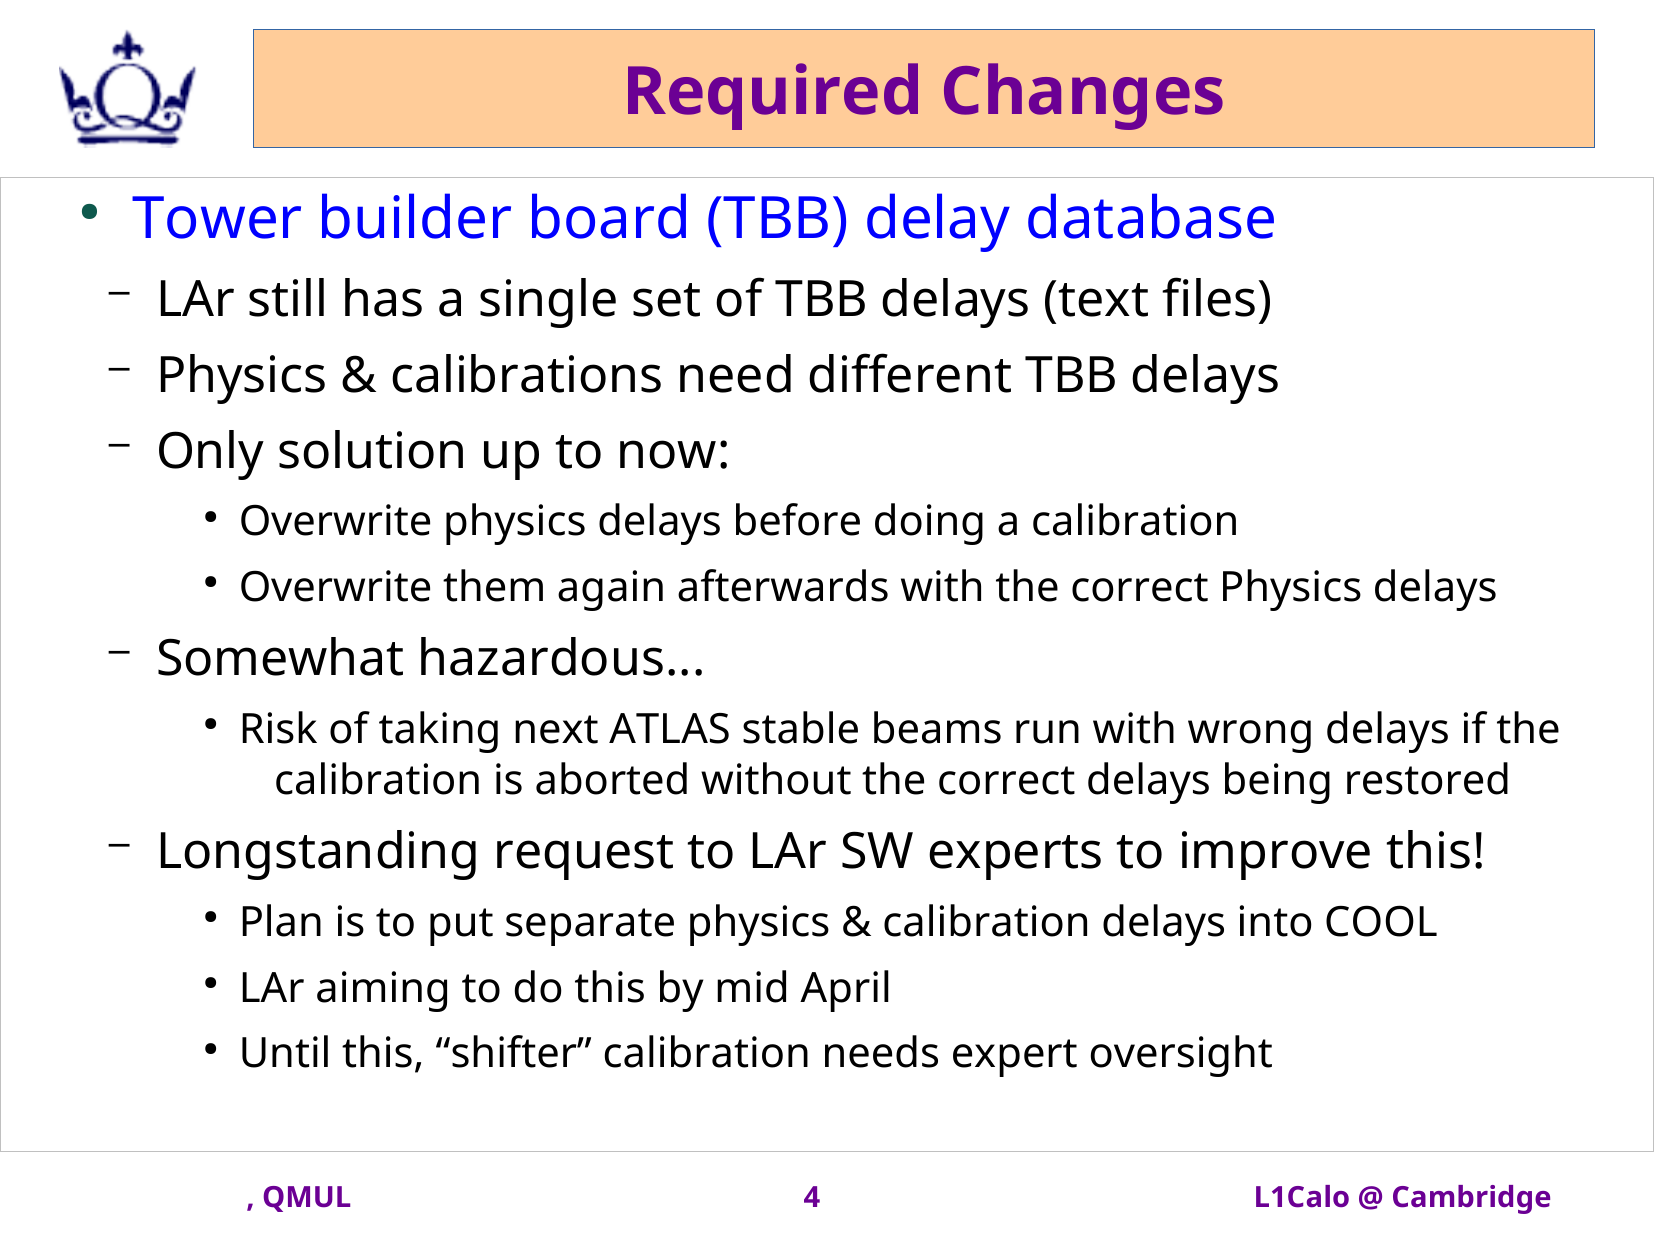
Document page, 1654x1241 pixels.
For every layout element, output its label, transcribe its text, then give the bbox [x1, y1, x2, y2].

title Required Changes [253, 29, 1595, 148]
picture [59, 29, 200, 148]
list Tower builder board (TBB) delay database LAr still has a single set of TBB delays (text files) Physics & calibrations need different TBB delays Only solution up to now: Overwrite physics delays before doing a calibration Overwrite them again afterwards with the correct Physics delays Somewhat hazardous... Risk of taking next ATLAS stable beams run with wrong delays if the calibration is aborted without the correct delays being restored Longstanding request to LAr SW experts to improve this! Plan is to put separate physics & calibration delays into COOL LAr aiming to do this by mid April Until this, “shifter” calibration needs expert oversight [61, 181, 1605, 1149]
